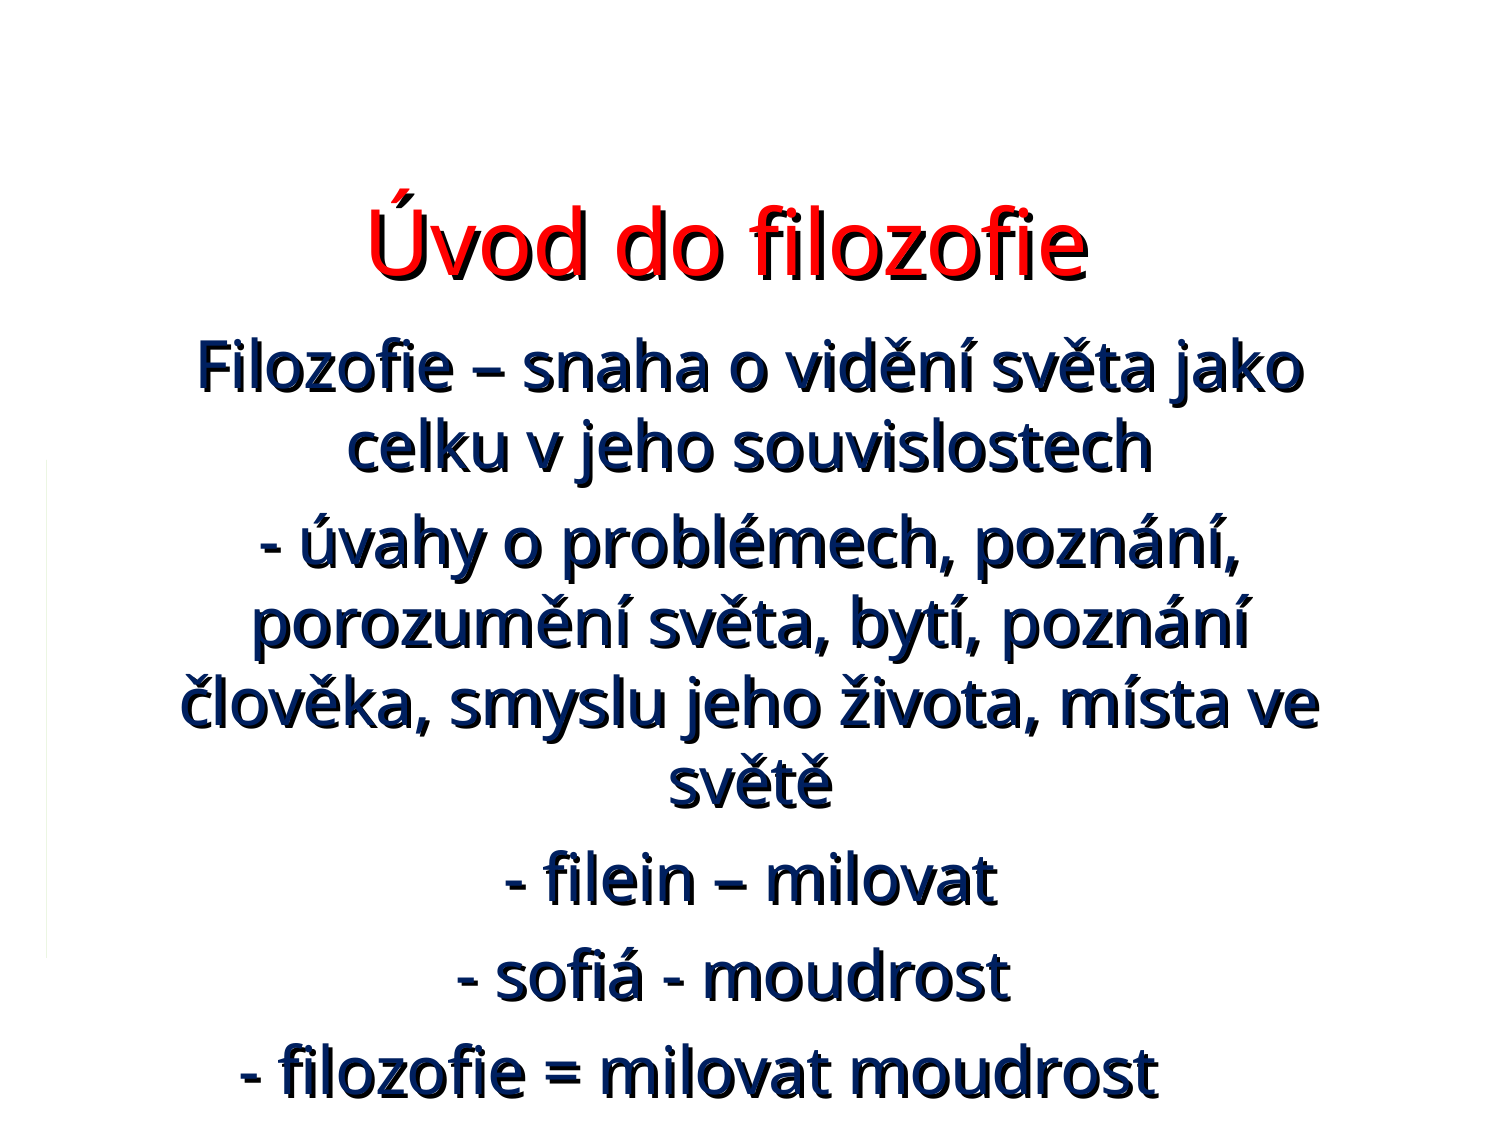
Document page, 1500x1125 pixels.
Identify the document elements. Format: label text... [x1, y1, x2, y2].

title Úvod do filozofie [88, 66, 1364, 256]
subtitle Filozofie – snaha o vidění světa jako celku v jeho souvislostech - úvahy o problémech, poznání, porozumění světa, bytí, poznání člověka, smyslu jeho života, místa ve světě - filein – milovat - sofiá - moudrost - filozofie = milovat moudrost [112, 314, 1388, 1012]
